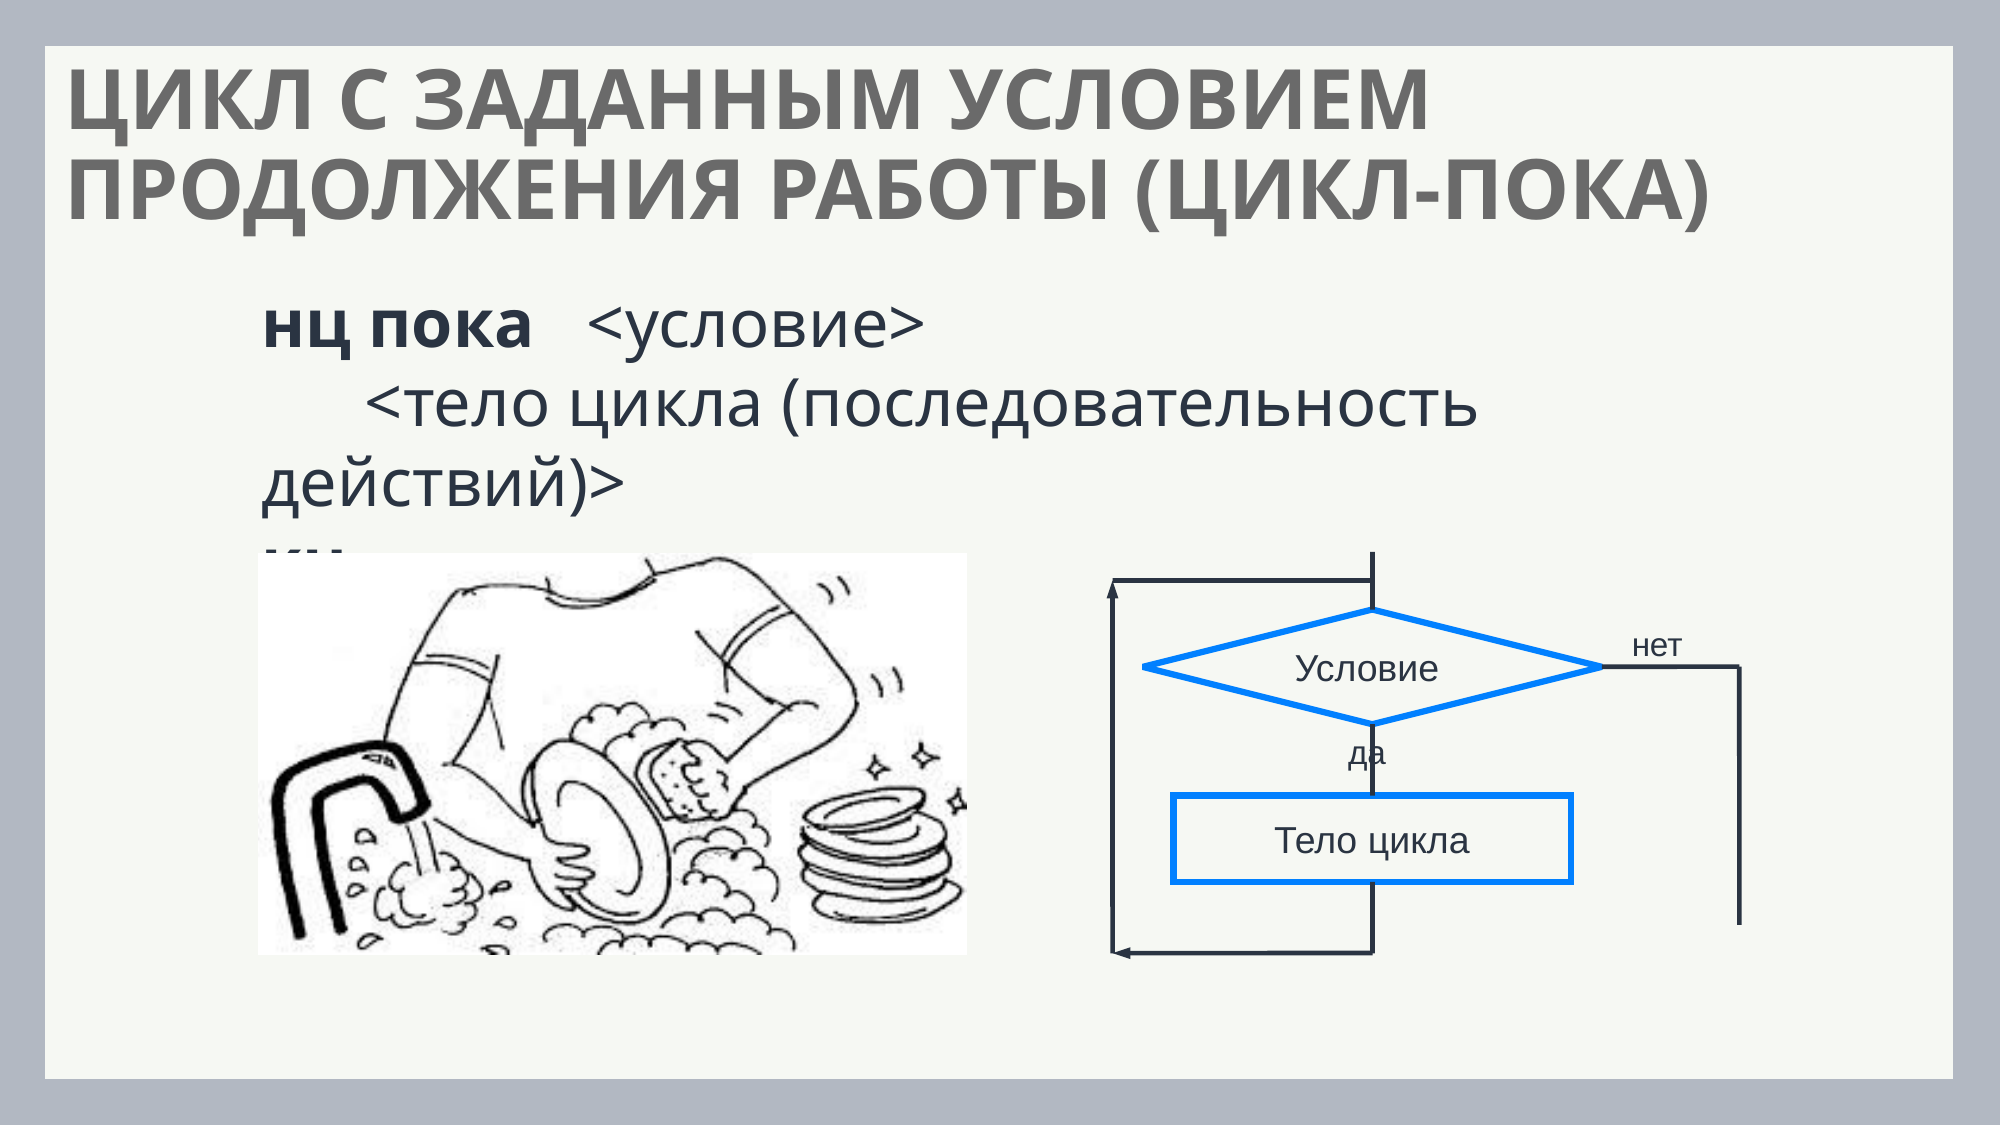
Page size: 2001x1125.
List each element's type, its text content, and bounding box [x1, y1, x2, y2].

text_box да [1333, 731, 1440, 779]
picture [258, 553, 967, 956]
text_box Условие [1142, 610, 1601, 724]
text_box нет [1616, 623, 1724, 671]
text_box Тело цикла [1174, 796, 1571, 882]
text_box нц пока <условие> <тело цикла (последовательность действий)> кц [246, 272, 1842, 531]
text_box ЦИКЛ С ЗАДАННЫМ УСЛОВИЕМ ПРОДОЛЖЕНИЯ РАБОТЫ (ЦИКЛ-ПОКА) [49, 50, 1951, 248]
